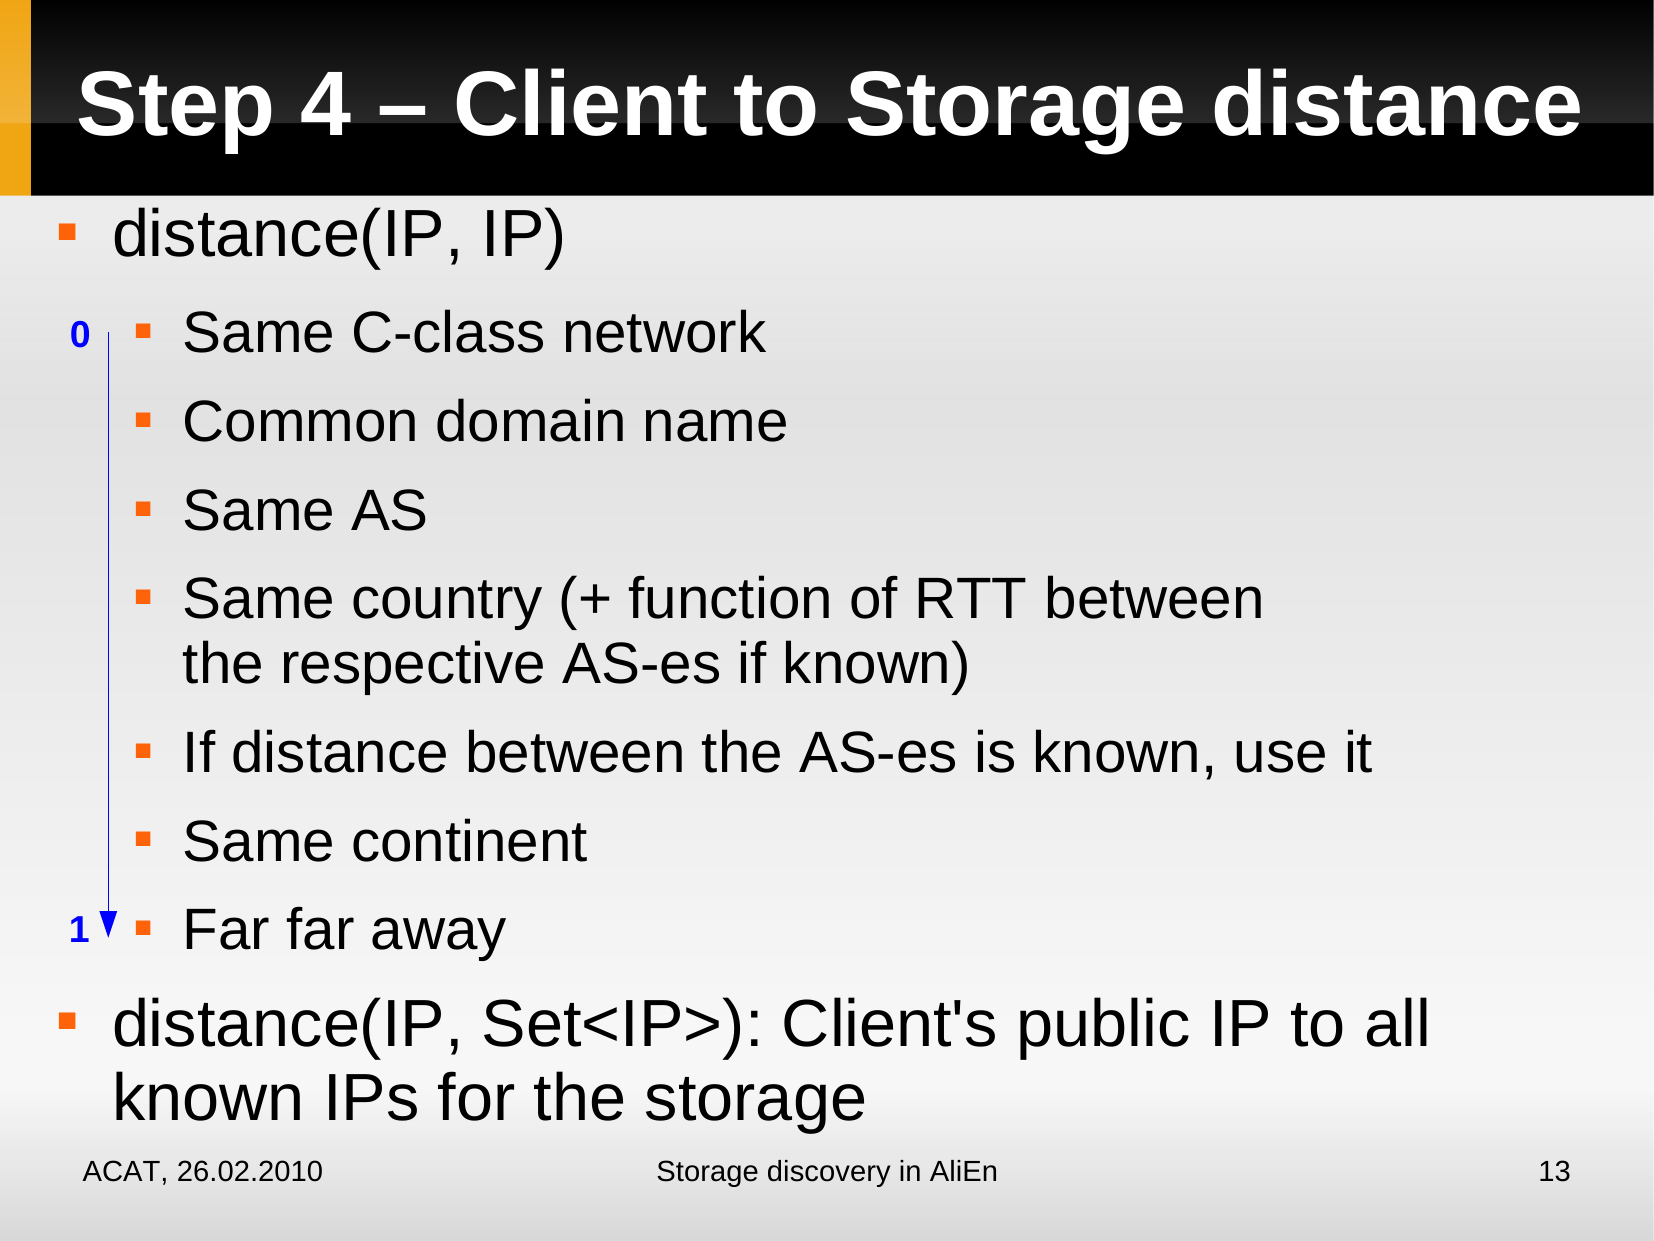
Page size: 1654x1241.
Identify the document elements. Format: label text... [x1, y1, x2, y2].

text_box 0 [55, 305, 93, 363]
text_box 1 [54, 900, 105, 958]
title Step 4 – Client to Storage distance [76, 7, 1651, 200]
list distance(IP, IP) Same C-class network Common domain name Same AS Same country (+ function of RTT between the respective AS-es if known) If distance between the AS-es is known, use it Same continent Far far away distance(IP, Set<IP>): Client's public IP to all known IPs for the storage [41, 195, 1587, 1136]
picture [0, 0, 1654, 1241]
